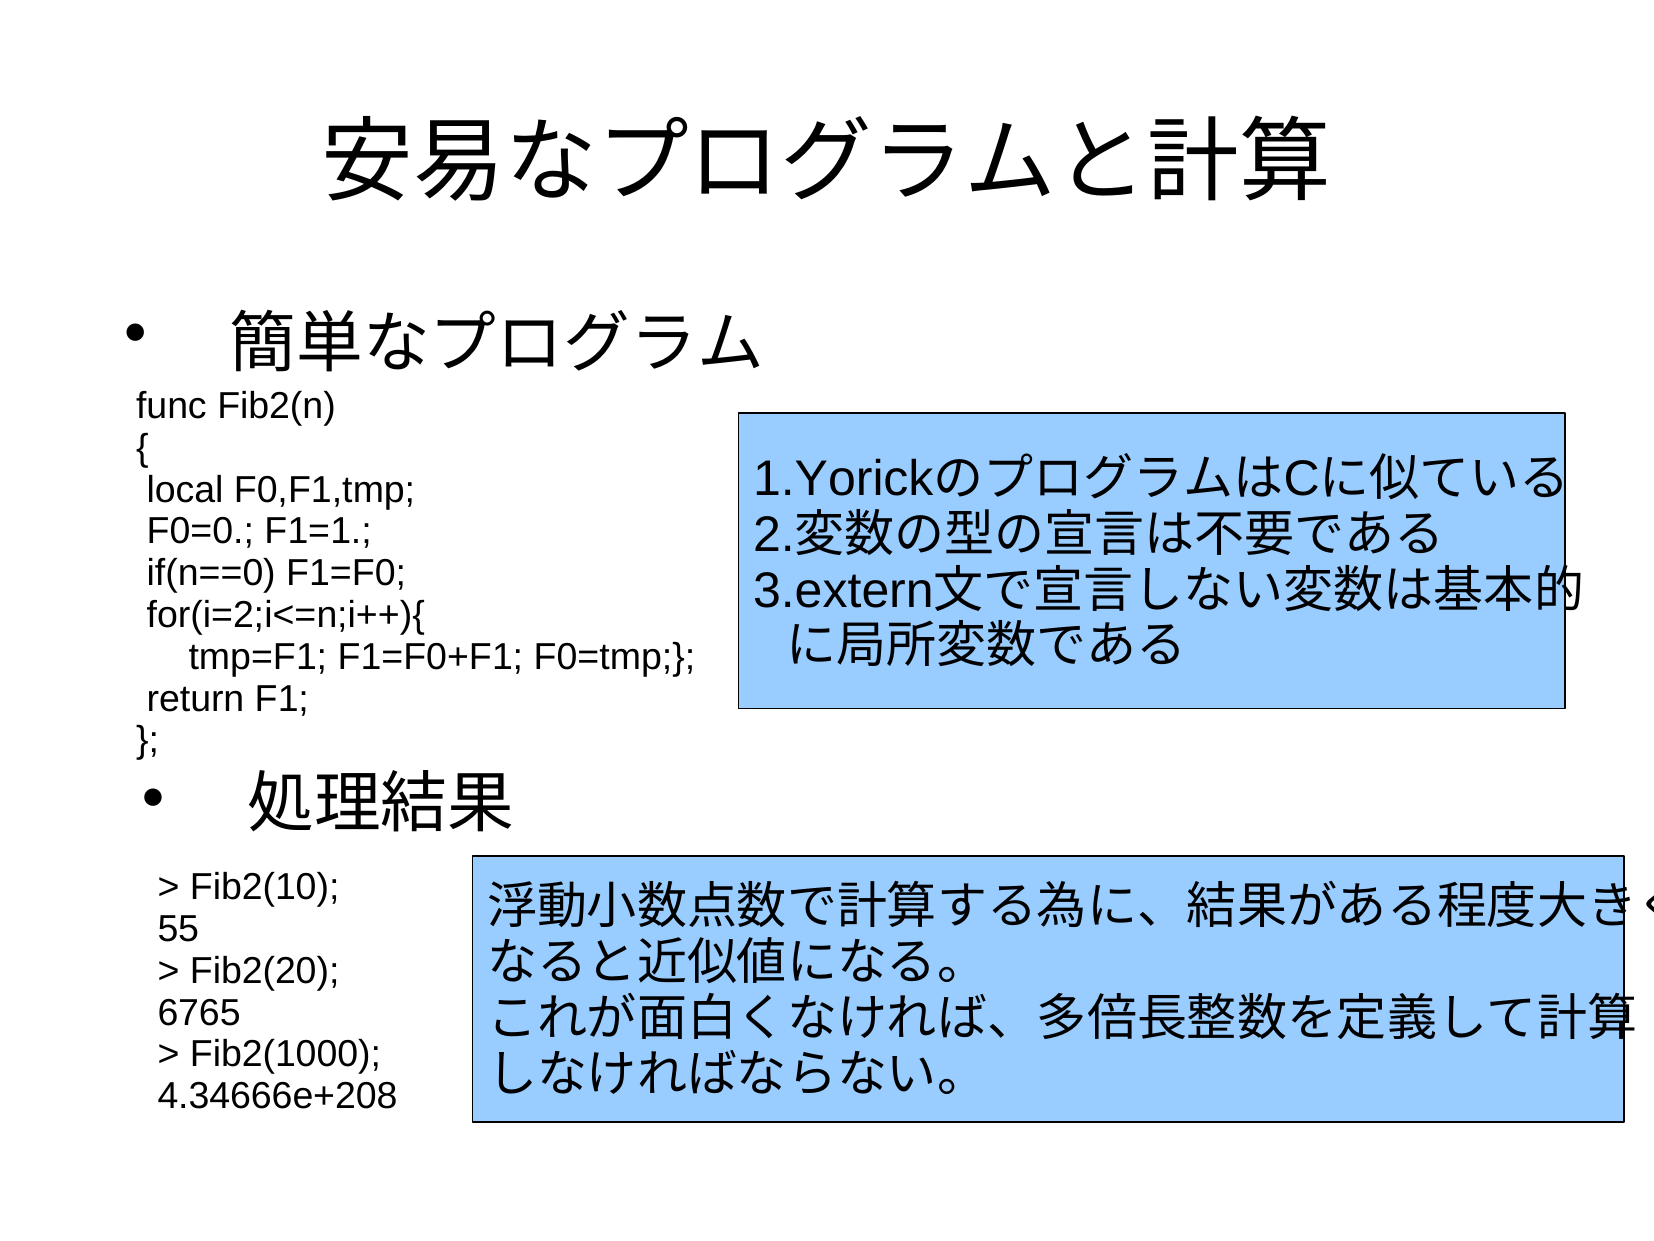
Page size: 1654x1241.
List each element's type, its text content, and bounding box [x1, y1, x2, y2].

text_box 1.YorickのプログラムはCに似ている 2.変数の型の宣言は不要である 3.extern文で宣言しない変数は基本的 に局所変数である [738, 413, 1566, 709]
title 安易なプログラムと計算 [82, 49, 1571, 257]
text_box 浮動小数点数で計算する為に、結果がある程度大きく なると近似値になる。 これが面白くなければ、多倍長整数を定義して計算 しなければならない。 [472, 856, 1624, 1122]
text_box > Fib2(10); 55 > Fib2(20); 6765 > Fib2(1000); 4.34666e+208 [142, 887, 798, 1181]
text_box func Fib2(n)‏ { local F0,F1,tmp; F0=0.; F1=1.; if(n==0) F1=F0; for(i=2;i<=n;i++){ tmp=F1; F1=F0+F1; F0=tmp;}; return F1; }; [121, 414, 946, 762]
list 簡単なプログラム [88, 290, 1577, 414]
text_box 処理結果 [106, 762, 1595, 887]
